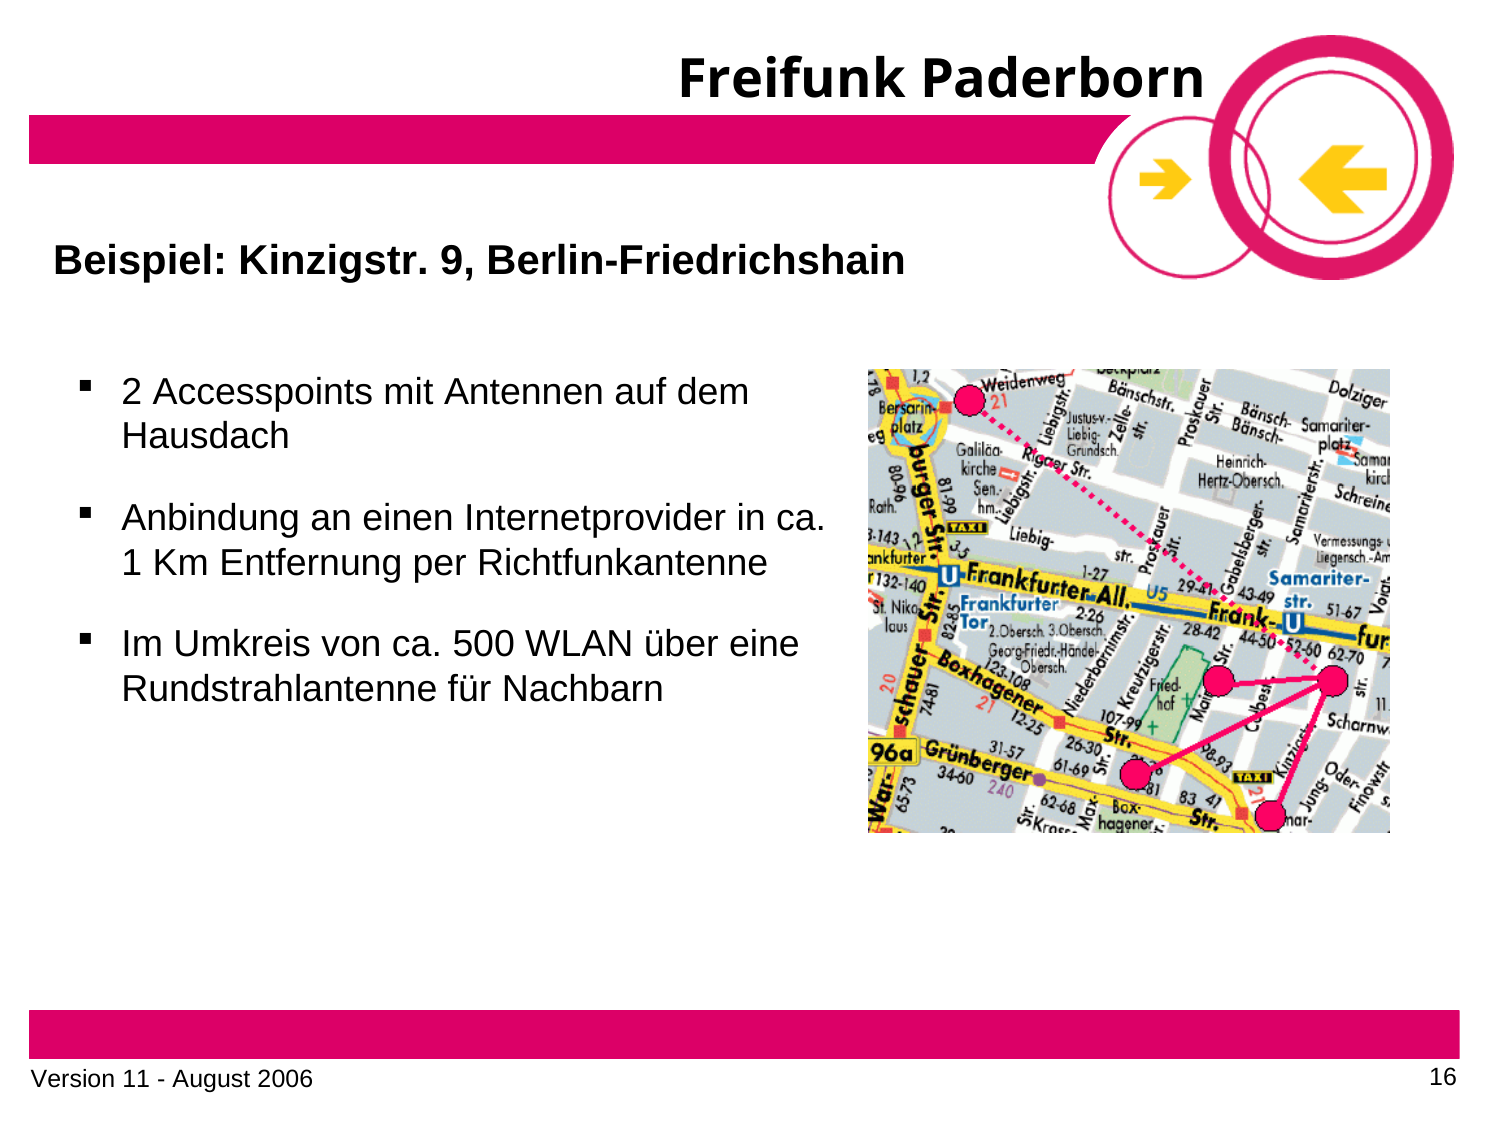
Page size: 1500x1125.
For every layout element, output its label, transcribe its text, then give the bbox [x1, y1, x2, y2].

picture [1107, 35, 1454, 280]
picture [868, 369, 1390, 833]
text_box Beispiel: Kinzigstr. 9, Berlin-Friedrichshain [53, 233, 1046, 313]
text_box 2 Accesspoints mit Antennen auf dem Hausdach Anbindung an einen Internetprovider in ca. 1 Km Entfernung per Richtfunkantenne Im Umkreis von ca. 500 WLAN über eine Rundstrahlantenne für Nachbarn [47, 367, 1266, 1005]
